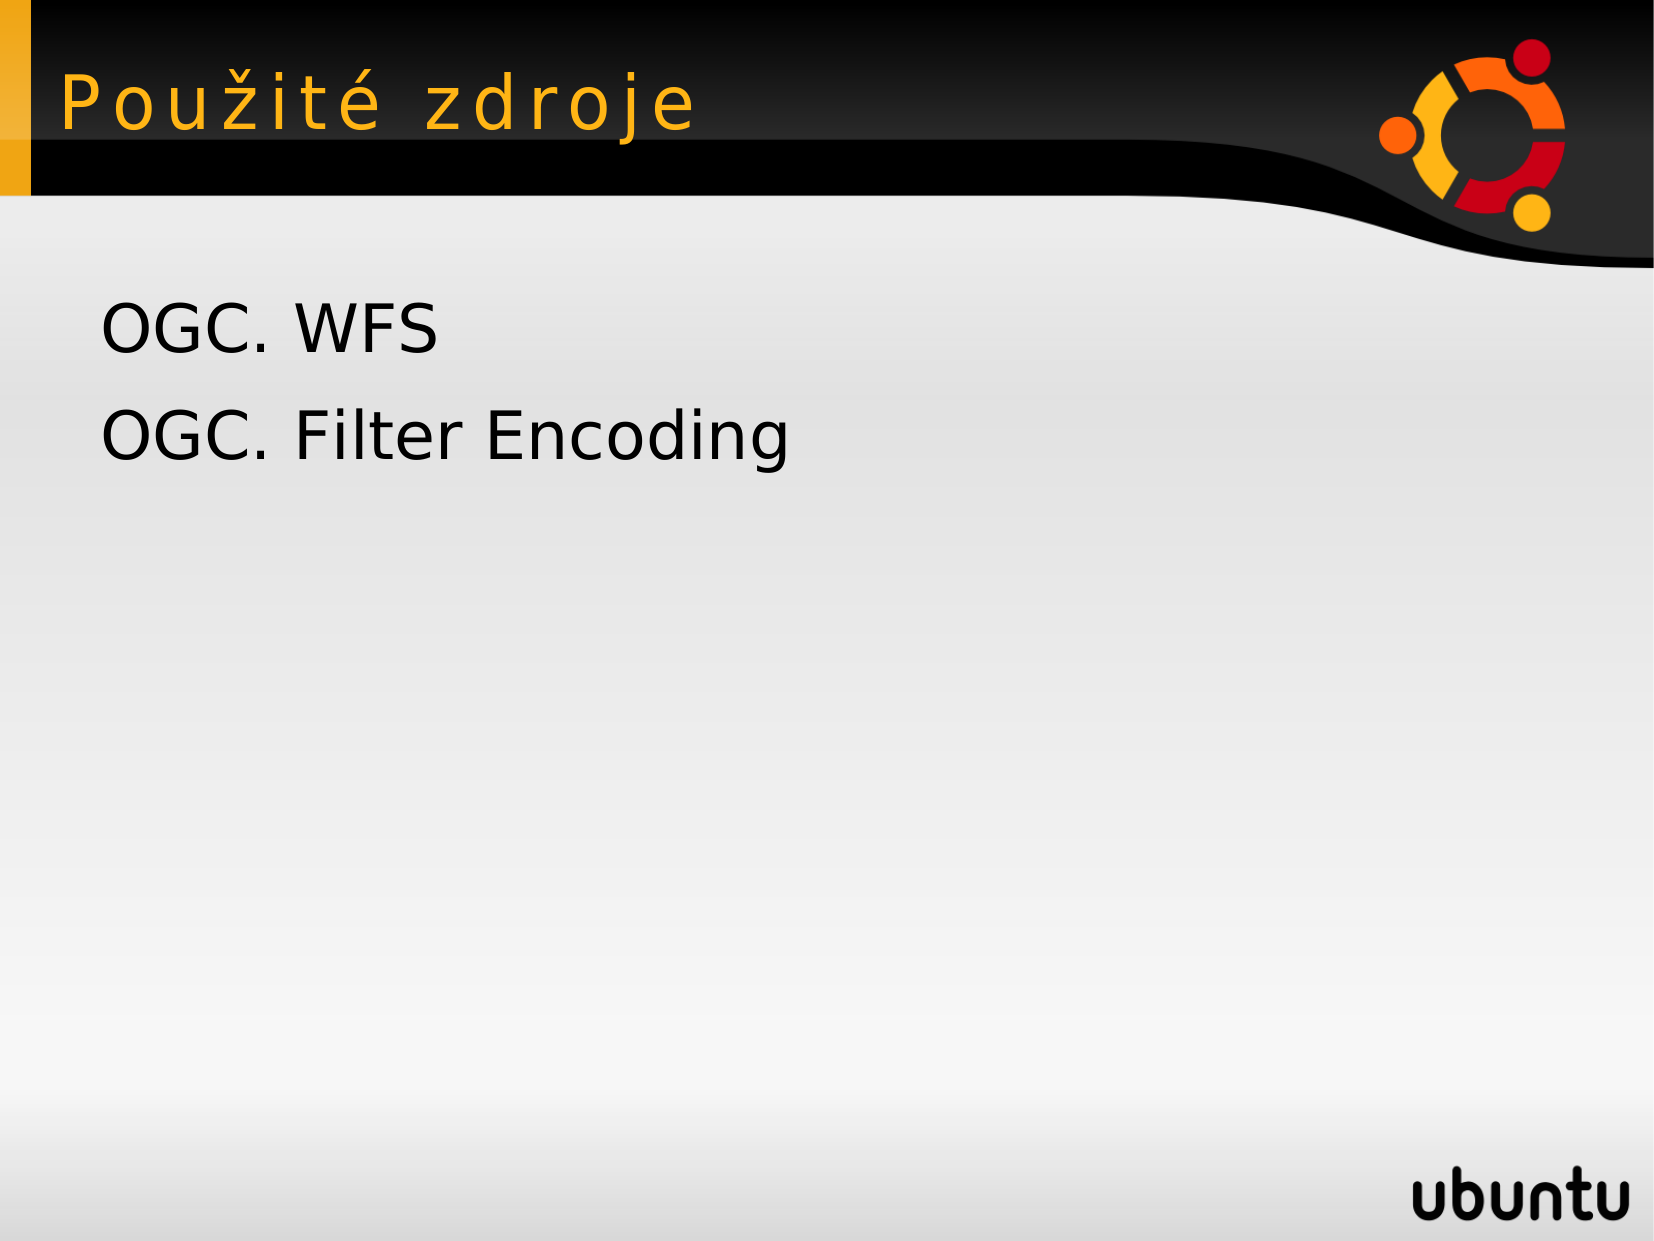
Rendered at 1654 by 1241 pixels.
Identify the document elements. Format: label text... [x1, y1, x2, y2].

picture [0, 0, 1654, 1241]
title Použité zdroje [59, 29, 1270, 178]
list OGC. WFS OGC. Filter Encoding [82, 290, 1571, 1109]
